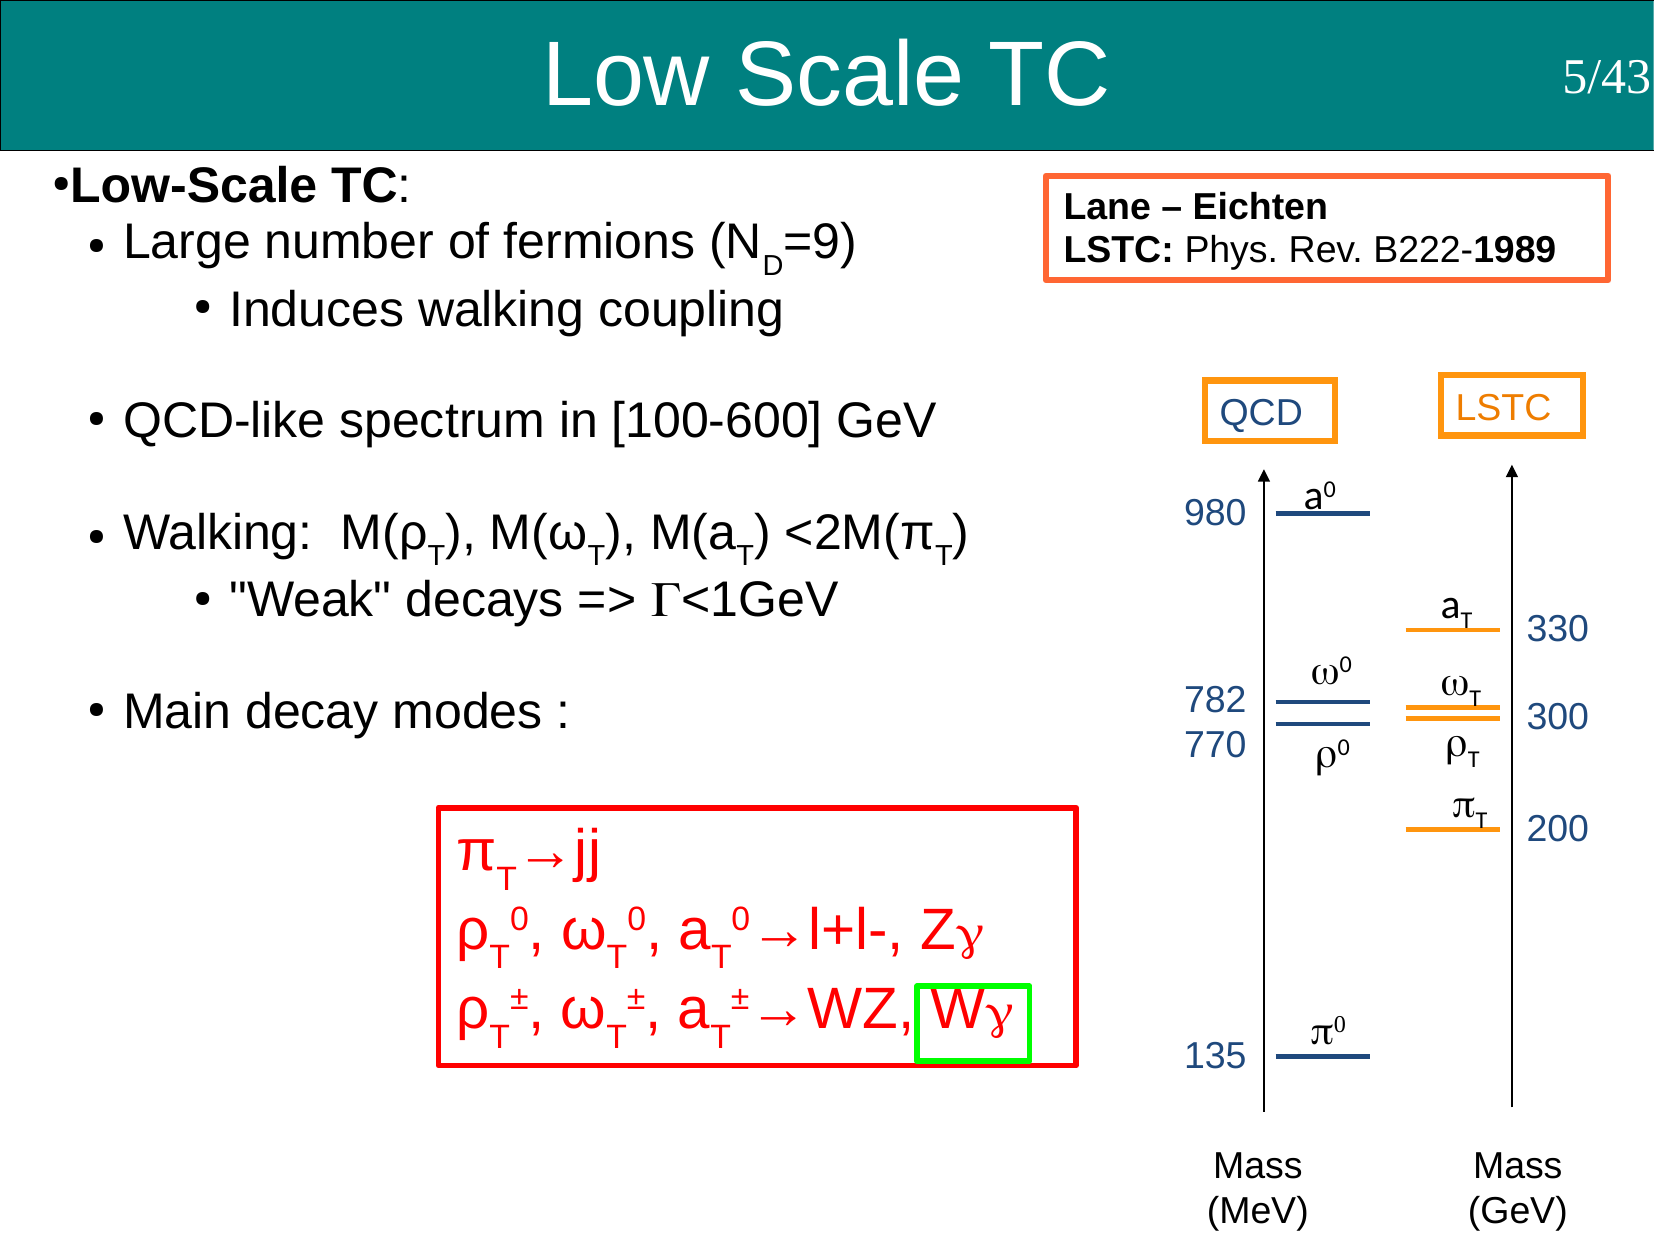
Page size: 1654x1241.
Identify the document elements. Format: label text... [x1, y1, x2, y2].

text_box 0 [1281, 635, 1367, 702]
text_box a0 [1288, 460, 1351, 526]
text_box 200 [1511, 796, 1607, 857]
text_box Mass (GeV) [1405, 1132, 1631, 1239]
text_box 300 [1511, 684, 1607, 745]
title Low Scale TC [82, 22, 1571, 126]
text_box aT [1425, 568, 1488, 642]
text_box Lane – Eichten LSTC: Phys. Rev. B222-1989 [1045, 175, 1609, 281]
text_box T [1410, 646, 1496, 719]
text_box T [1422, 768, 1503, 841]
text_box πT→jj ρT0, ωT0, aT0→l+l‐, Z ρT±, ωT±, aT±→WZ, W [438, 807, 1076, 1066]
text_box 0 [1281, 995, 1361, 1061]
text_box QCD [1204, 380, 1335, 441]
text_box 770 [1169, 728, 1264, 773]
text_box T [1415, 707, 1495, 780]
text_box 330 [1511, 596, 1607, 657]
text_box 135 [1169, 1023, 1264, 1084]
text_box 980 [1169, 480, 1264, 541]
text_box 0 [1285, 718, 1365, 784]
text_box LSTC [1440, 374, 1583, 436]
text_box Low-Scale TC: Large number of fermions (ND=9) Induces walking coupling QCD‐like spectrum in [100‐600] GeV Walking: M(ρT), M(ωT), M(aT) <2M(πT) "Weak" decays => G<1GeV Main decay modes : [37, 150, 1013, 942]
text_box Mass (MeV) [1145, 1132, 1371, 1239]
text_box 782 [1169, 667, 1264, 728]
